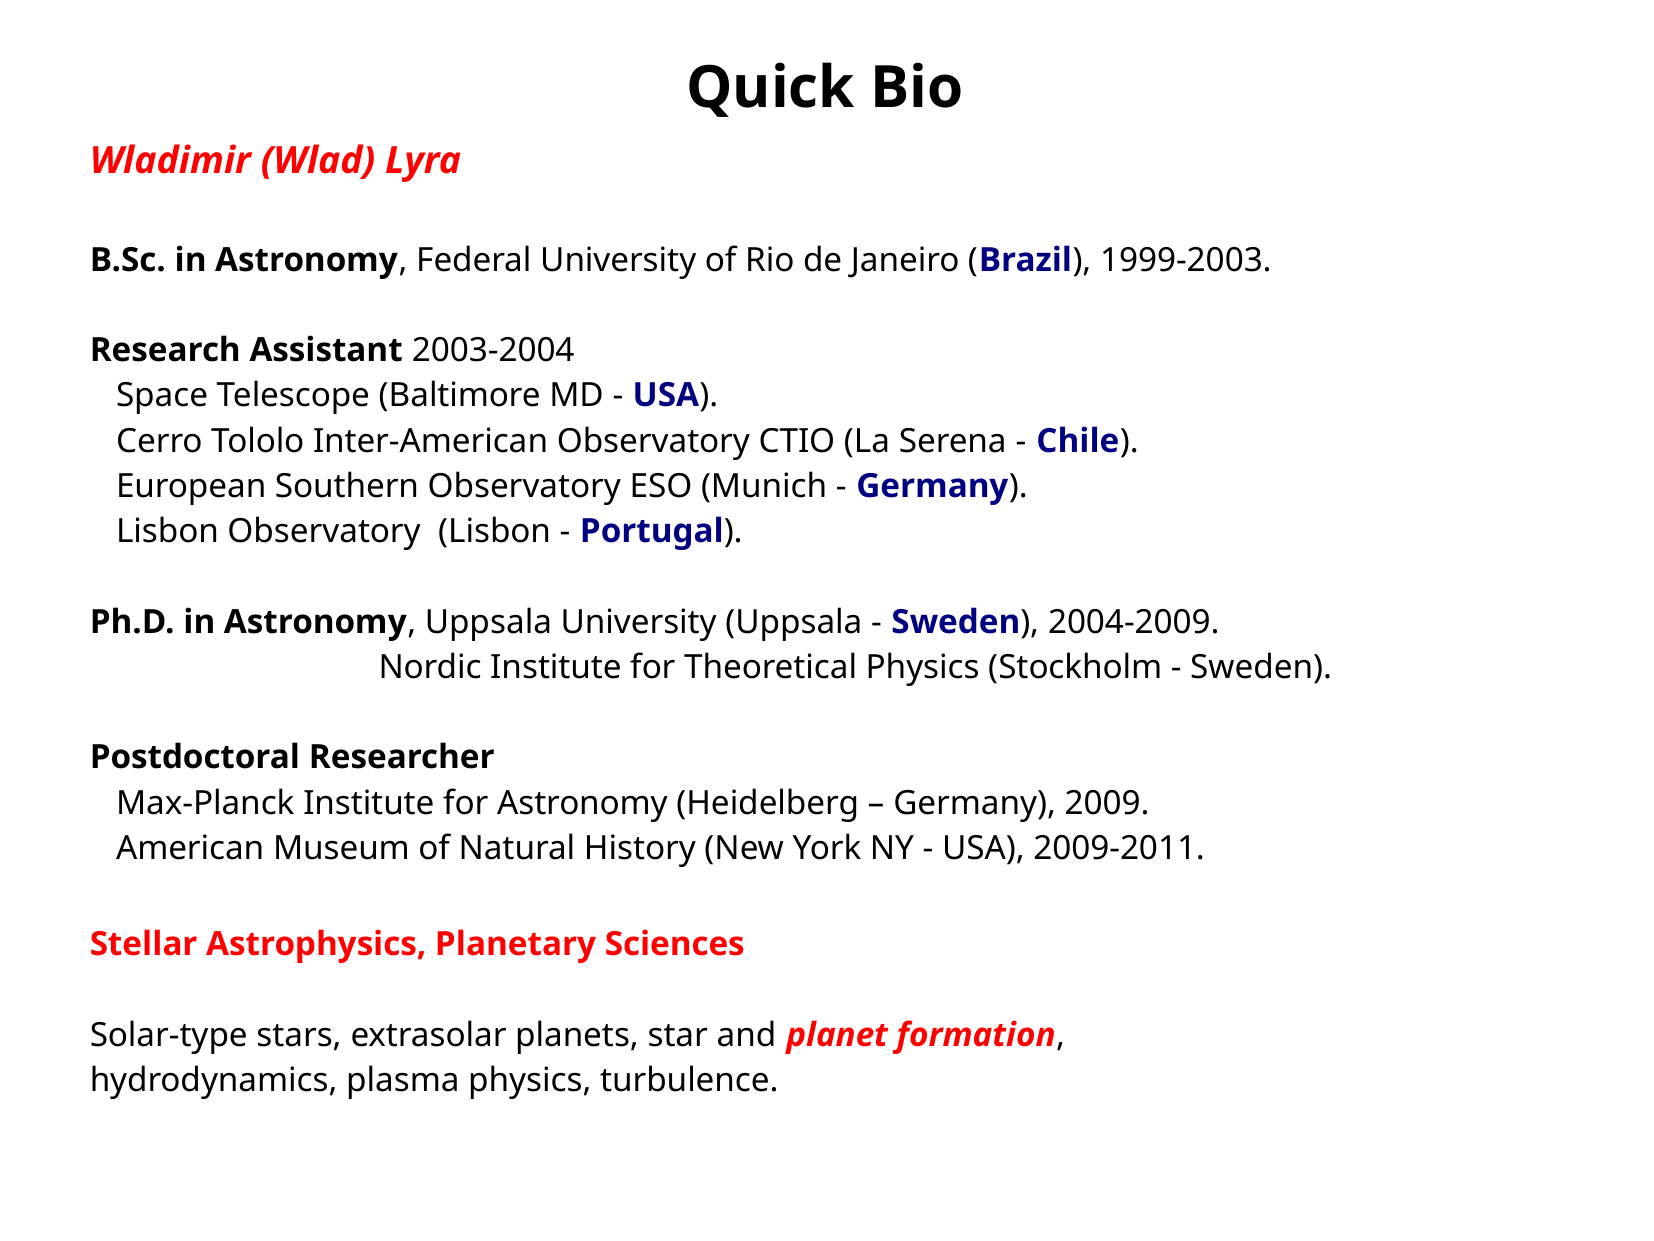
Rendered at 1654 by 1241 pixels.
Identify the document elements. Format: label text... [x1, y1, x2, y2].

text_box Quick Bio [262, 37, 1388, 126]
text_box Wladimir (Wlad) Lyra B.Sc. in Astronomy, Federal University of Rio de Janeiro (Brazil), 1999-2003. Research Assistant 2003-2004 Space Telescope (Baltimore MD - USA). Cerro Tololo Inter-American Observatory CTIO (La Serena - Chile). European Southern Observatory ESO (Munich - Germany). Lisbon Observatory (Lisbon - Portugal). Ph.D. in Astronomy, Uppsala University (Uppsala - Sweden), 2004-2009. Nordic Institute for Theoretical Physics (Stockholm - Sweden). Postdoctoral Researcher Max-Planck Institute for Astronomy (Heidelberg – Germany), 2009. American Museum of Natural History (New York NY - USA), 2009-2011. Stellar Astrophysics, Planetary Sciences Solar-type stars, extrasolar planets, star and planet formation, hydrodynamics, plasma physics, turbulence. Moved around a lot. Lived in 6 countries and I'm not even 30 yet... [75, 126, 1576, 1241]
